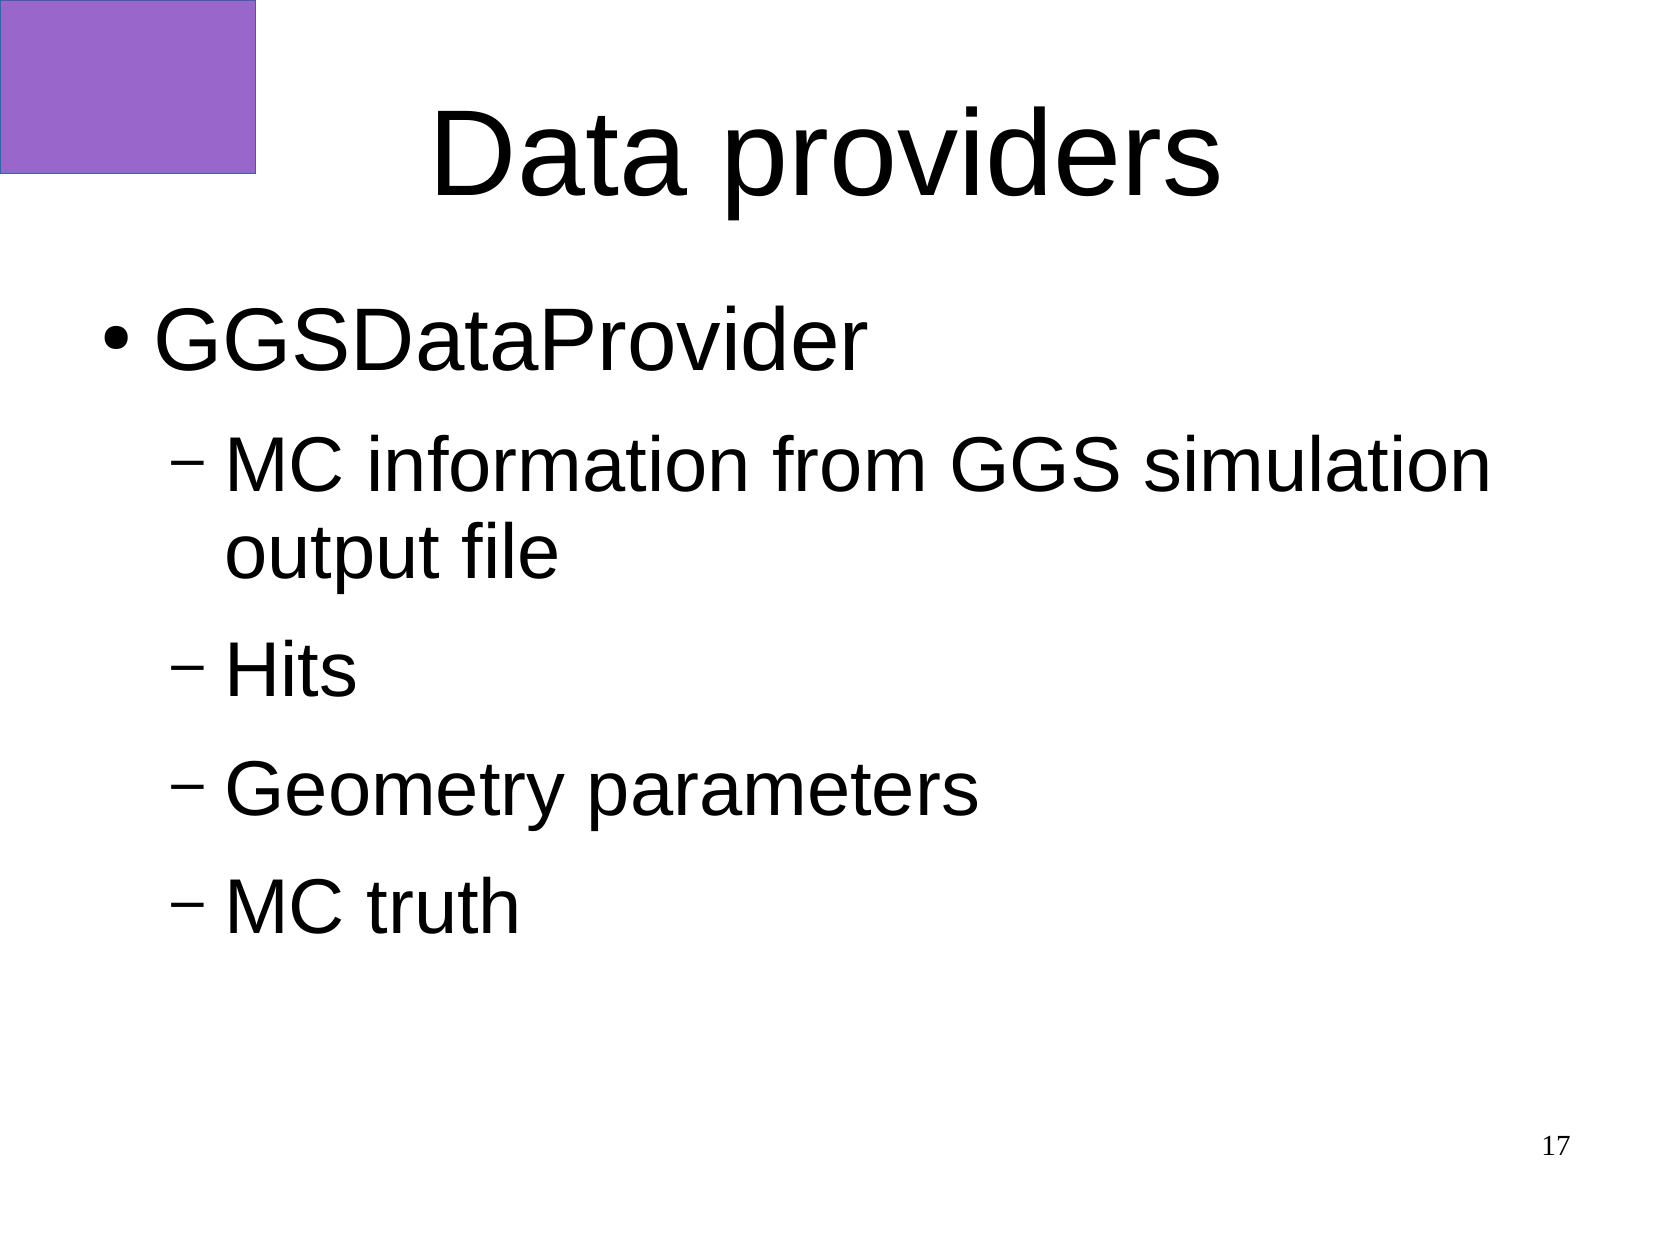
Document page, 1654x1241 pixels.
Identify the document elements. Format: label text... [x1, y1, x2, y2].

title Data providers [82, 49, 1571, 257]
list GGSDataProvider MC information from GGS simulation output file Hits Geometry parameters MC truth [82, 290, 1571, 1111]
text_box [0, 0, 256, 174]
